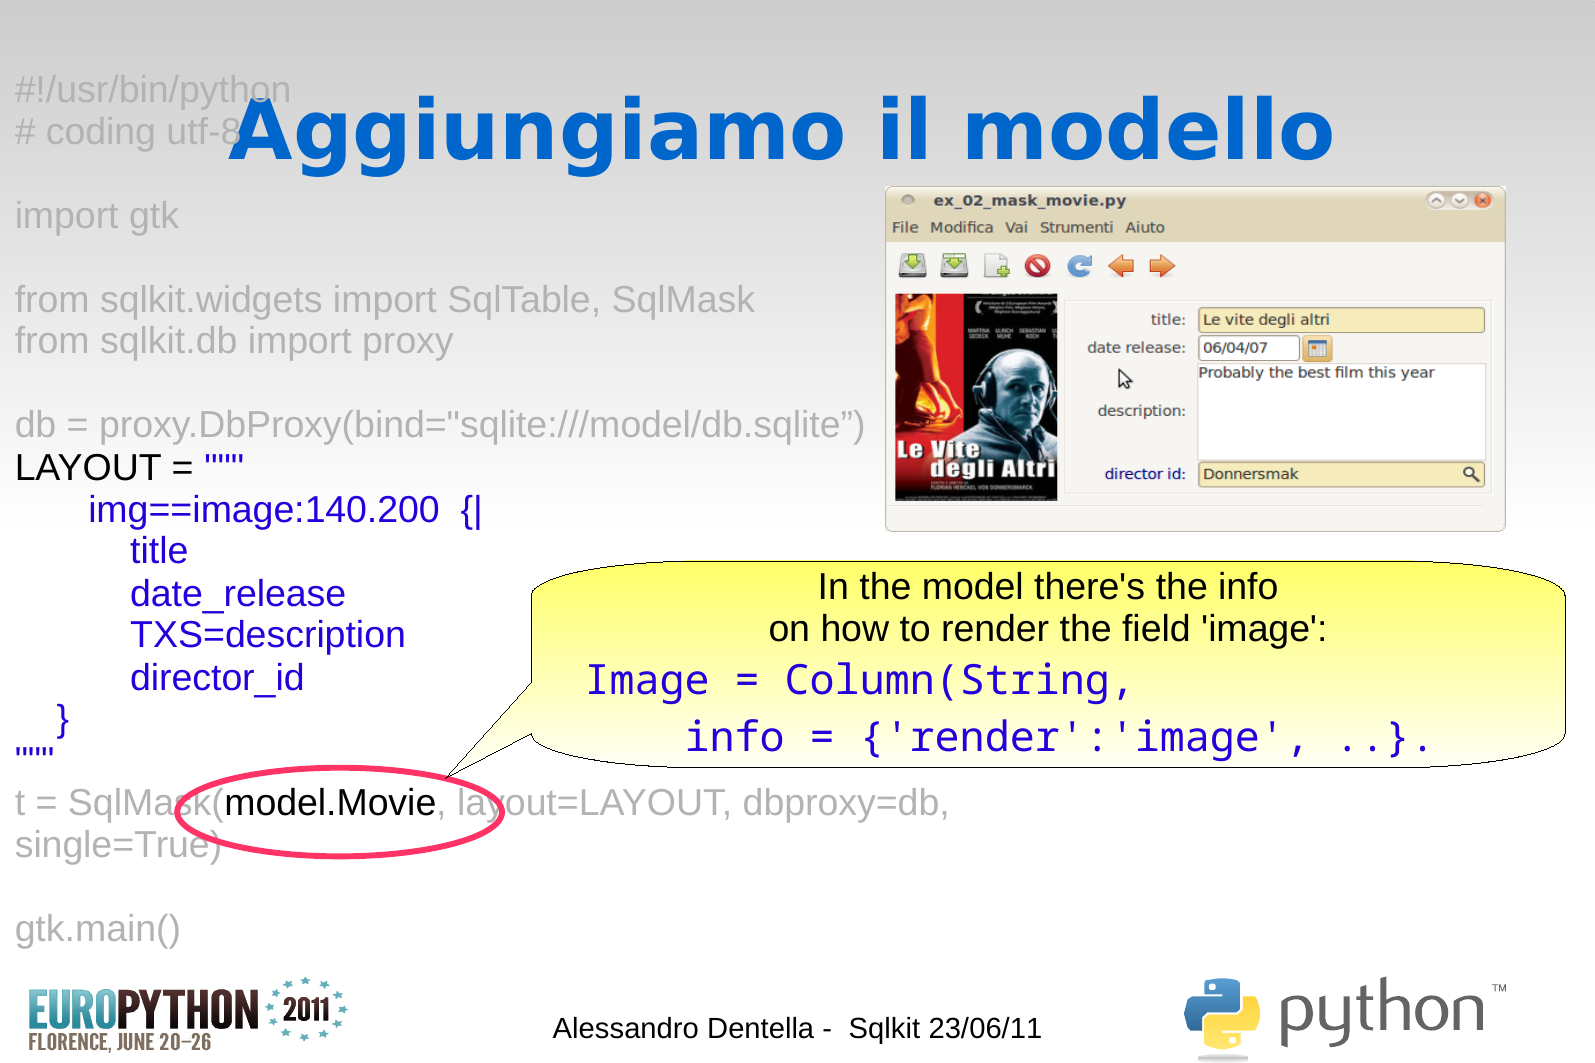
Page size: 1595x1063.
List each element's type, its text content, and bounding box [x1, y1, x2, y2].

title Aggiungiamo il modello [79, 49, 1515, 213]
text_box #!/usr/bin/python # coding utf-8 import gtk from sqlkit.widgets import SqlTable, SqlMask from sqlkit.db import proxy db = proxy.DbProxy(bind="sqlite:///model/db.sqlite”) LAYOUT = """ img==image:140.200 {| title date_release TXS=description director_id } """ t = SqlMask(model.Movie, layout=LAYOUT, dbproxy=db, single=True) gtk.main() [0, 60, 1086, 958]
picture [29, 974, 355, 1058]
picture [885, 186, 1506, 532]
text_box In the model there's the info on how to render the field 'image': Image = Column(String, info = {'render':'image', ..}. [445, 561, 1566, 779]
text_box [177, 767, 503, 857]
